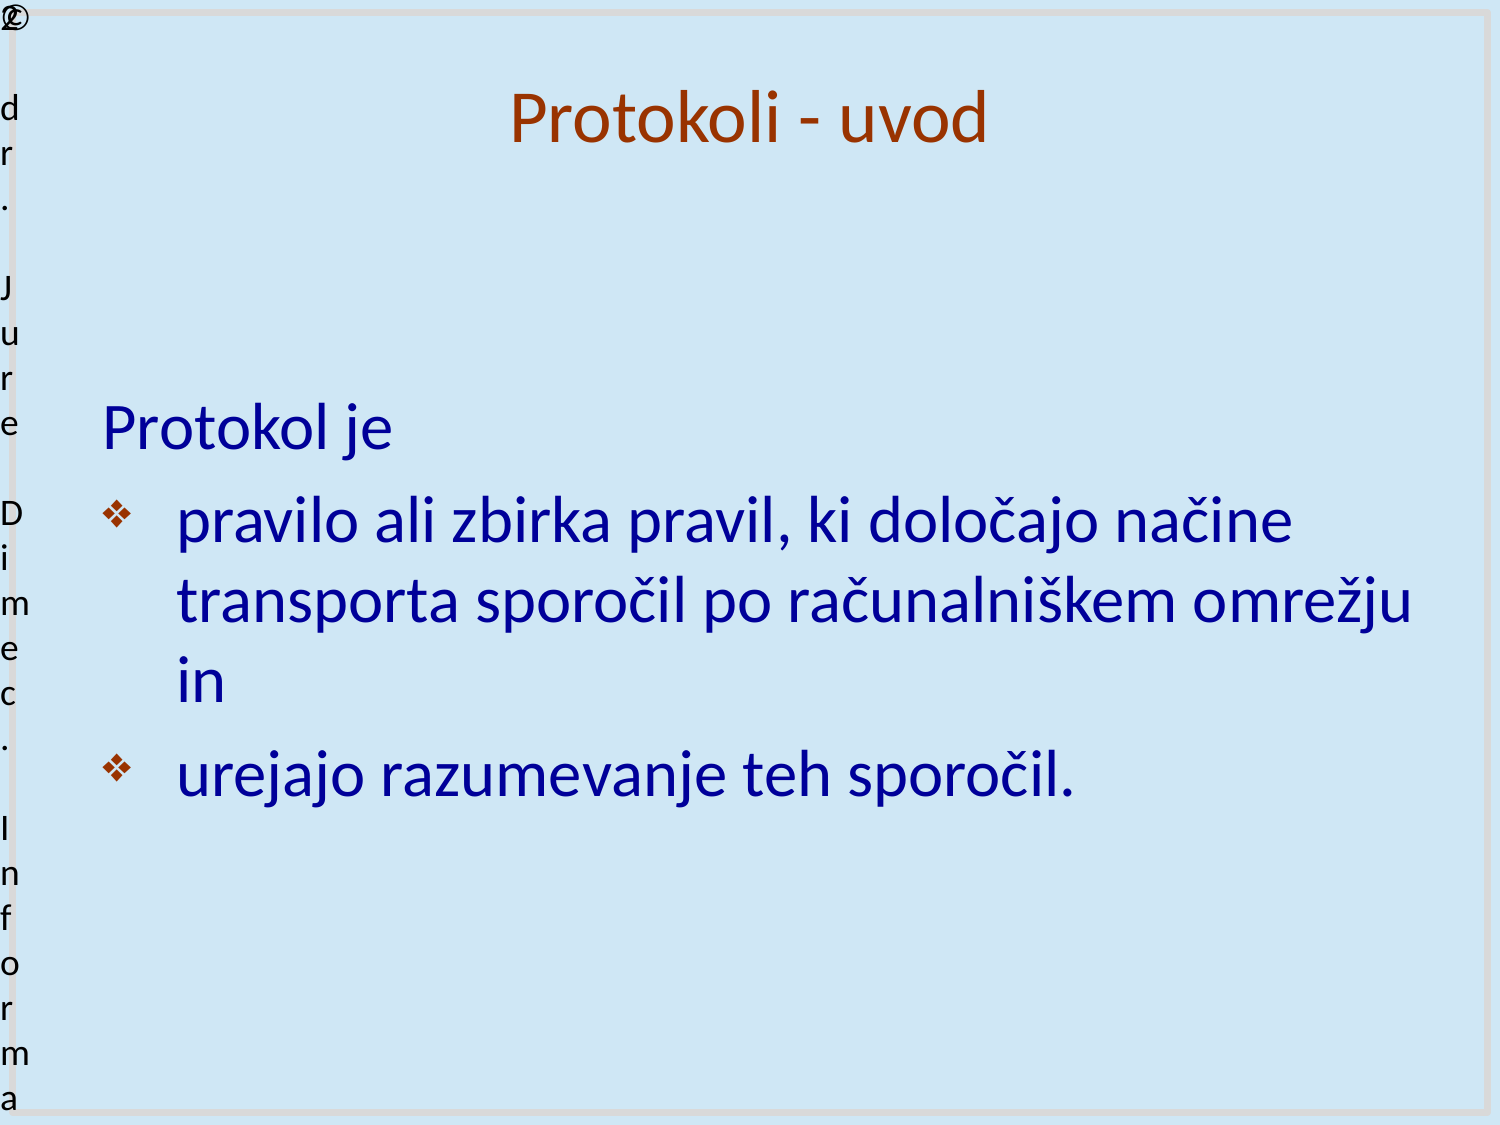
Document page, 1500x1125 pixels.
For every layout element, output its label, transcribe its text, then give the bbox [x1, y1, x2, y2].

title Protokoli - uvod [112, 50, 1388, 175]
list Protokol je pravilo ali zbirka pravil, ki določajo načine transporta sporočil po računalniškem omrežju in urejajo razumevanje teh sporočil. [87, 375, 1438, 1000]
